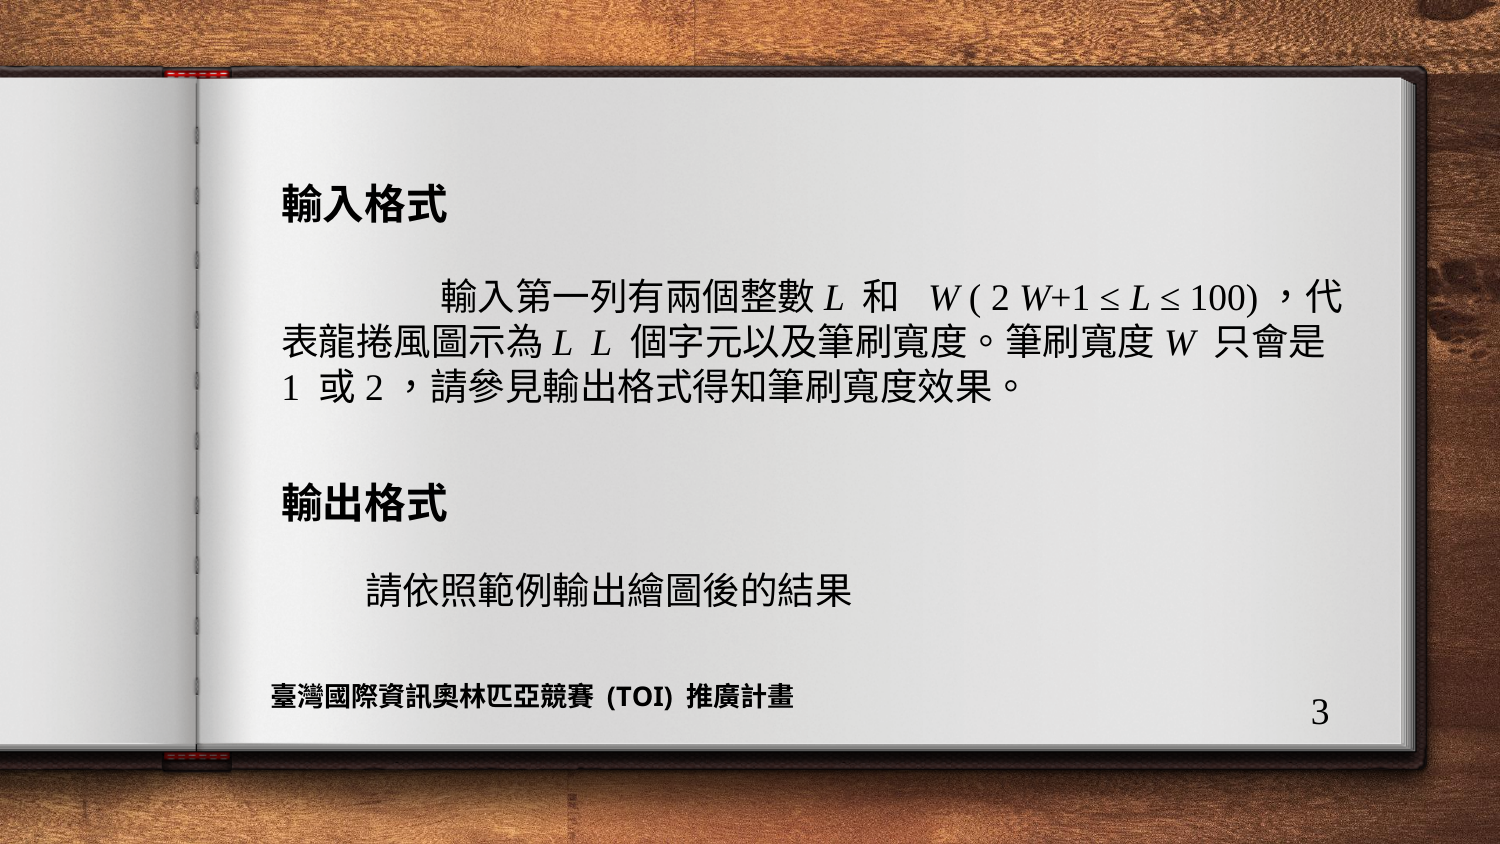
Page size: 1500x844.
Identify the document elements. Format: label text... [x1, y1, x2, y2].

text_box [1295, 672, 1386, 737]
text_box 輸入格式 輸入第一列有兩個整數L 和 W ( 2 W+1 ≤ L ≤ 100)，代表龍捲風圖示為L L 個字元以及筆刷寬度。筆刷寬度W 只會是1 或2，請參見輸出格式得知筆刷寬度效果。 [266, 171, 1368, 416]
text_box 輸出格式 請依照範例輸出繪圖後的結果 [266, 470, 1368, 620]
